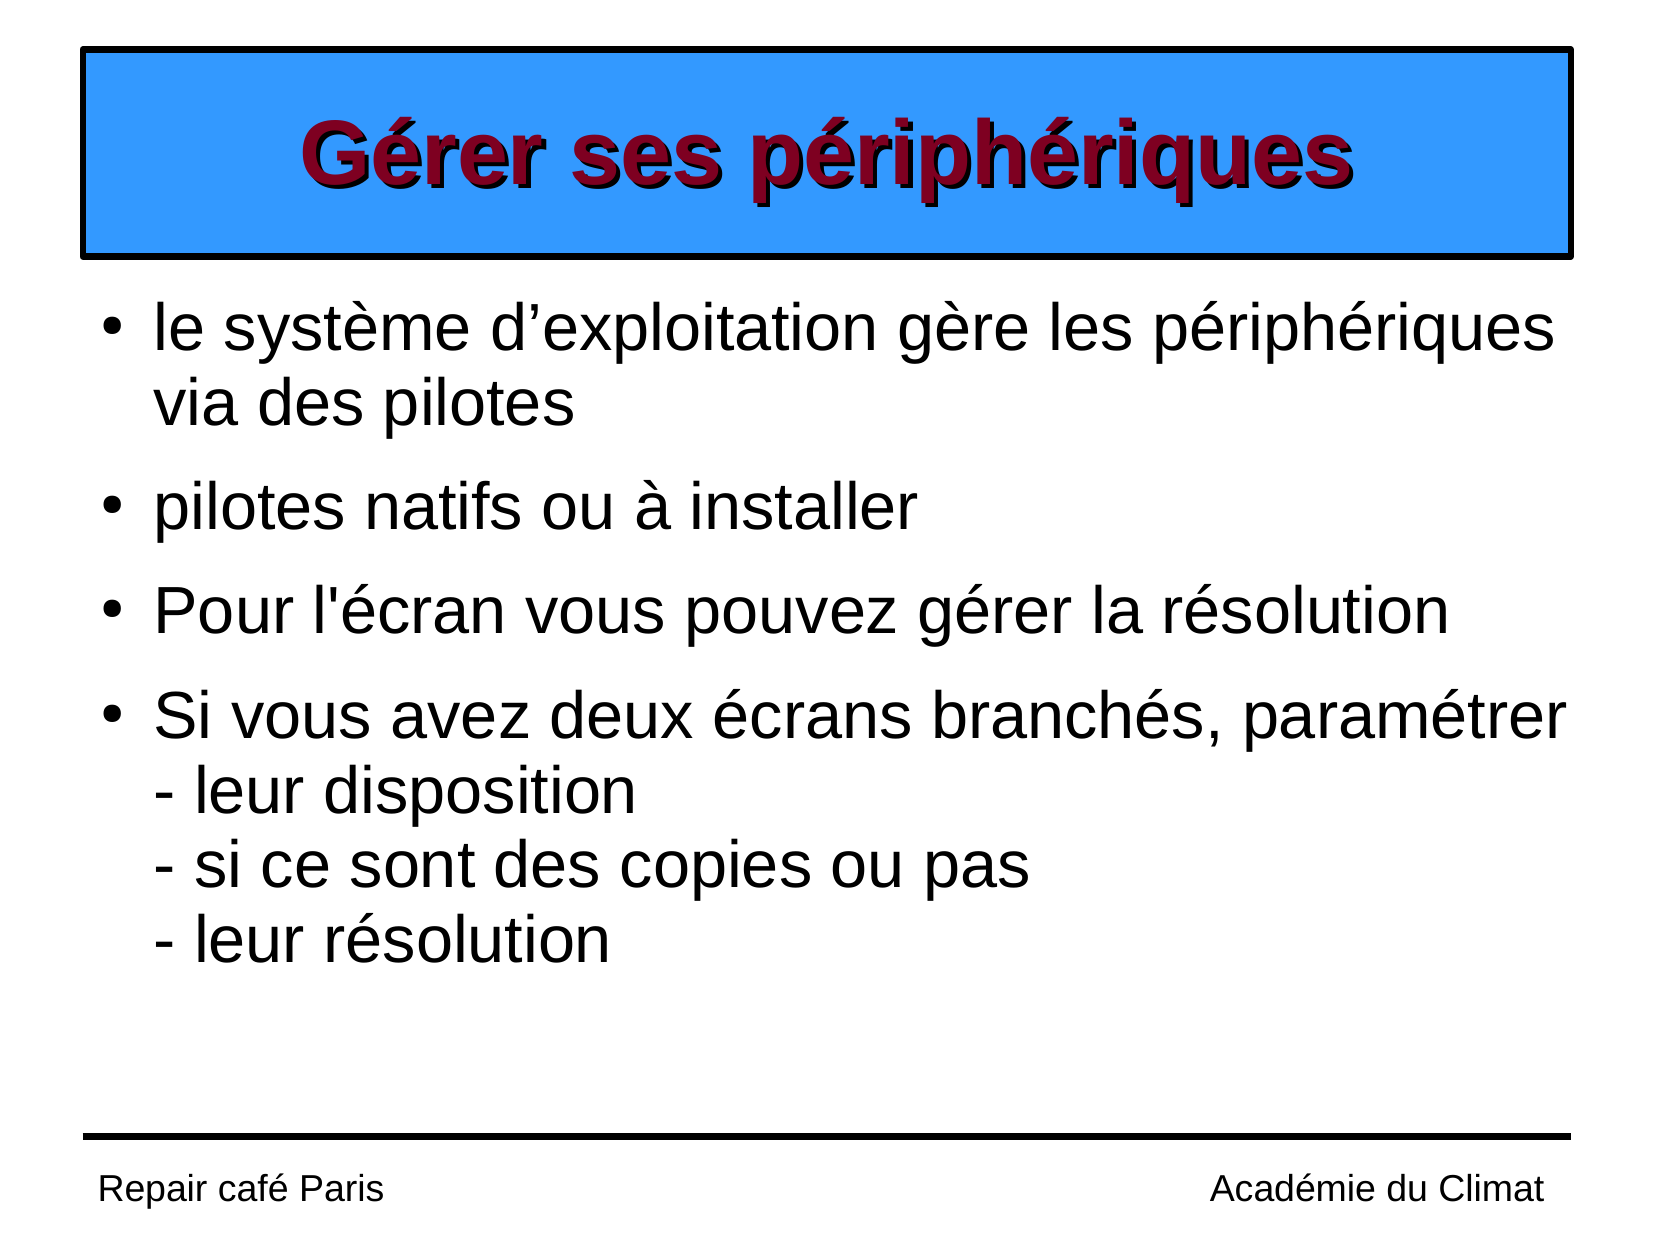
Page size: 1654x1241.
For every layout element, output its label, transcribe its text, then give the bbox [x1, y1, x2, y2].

list le système d’exploitation gère les périphériques via des pilotes pilotes natifs ou à installer Pour l'écran vous pouvez gérer la résolution Si vous avez deux écrans branchés, paramétrer - leur disposition - si ce sont des copies ou pas - leur résolution [82, 290, 1571, 977]
title Gérer ses périphériques [82, 49, 1571, 257]
text_box Repair café Paris Académie du Climat [82, 1160, 1571, 1217]
